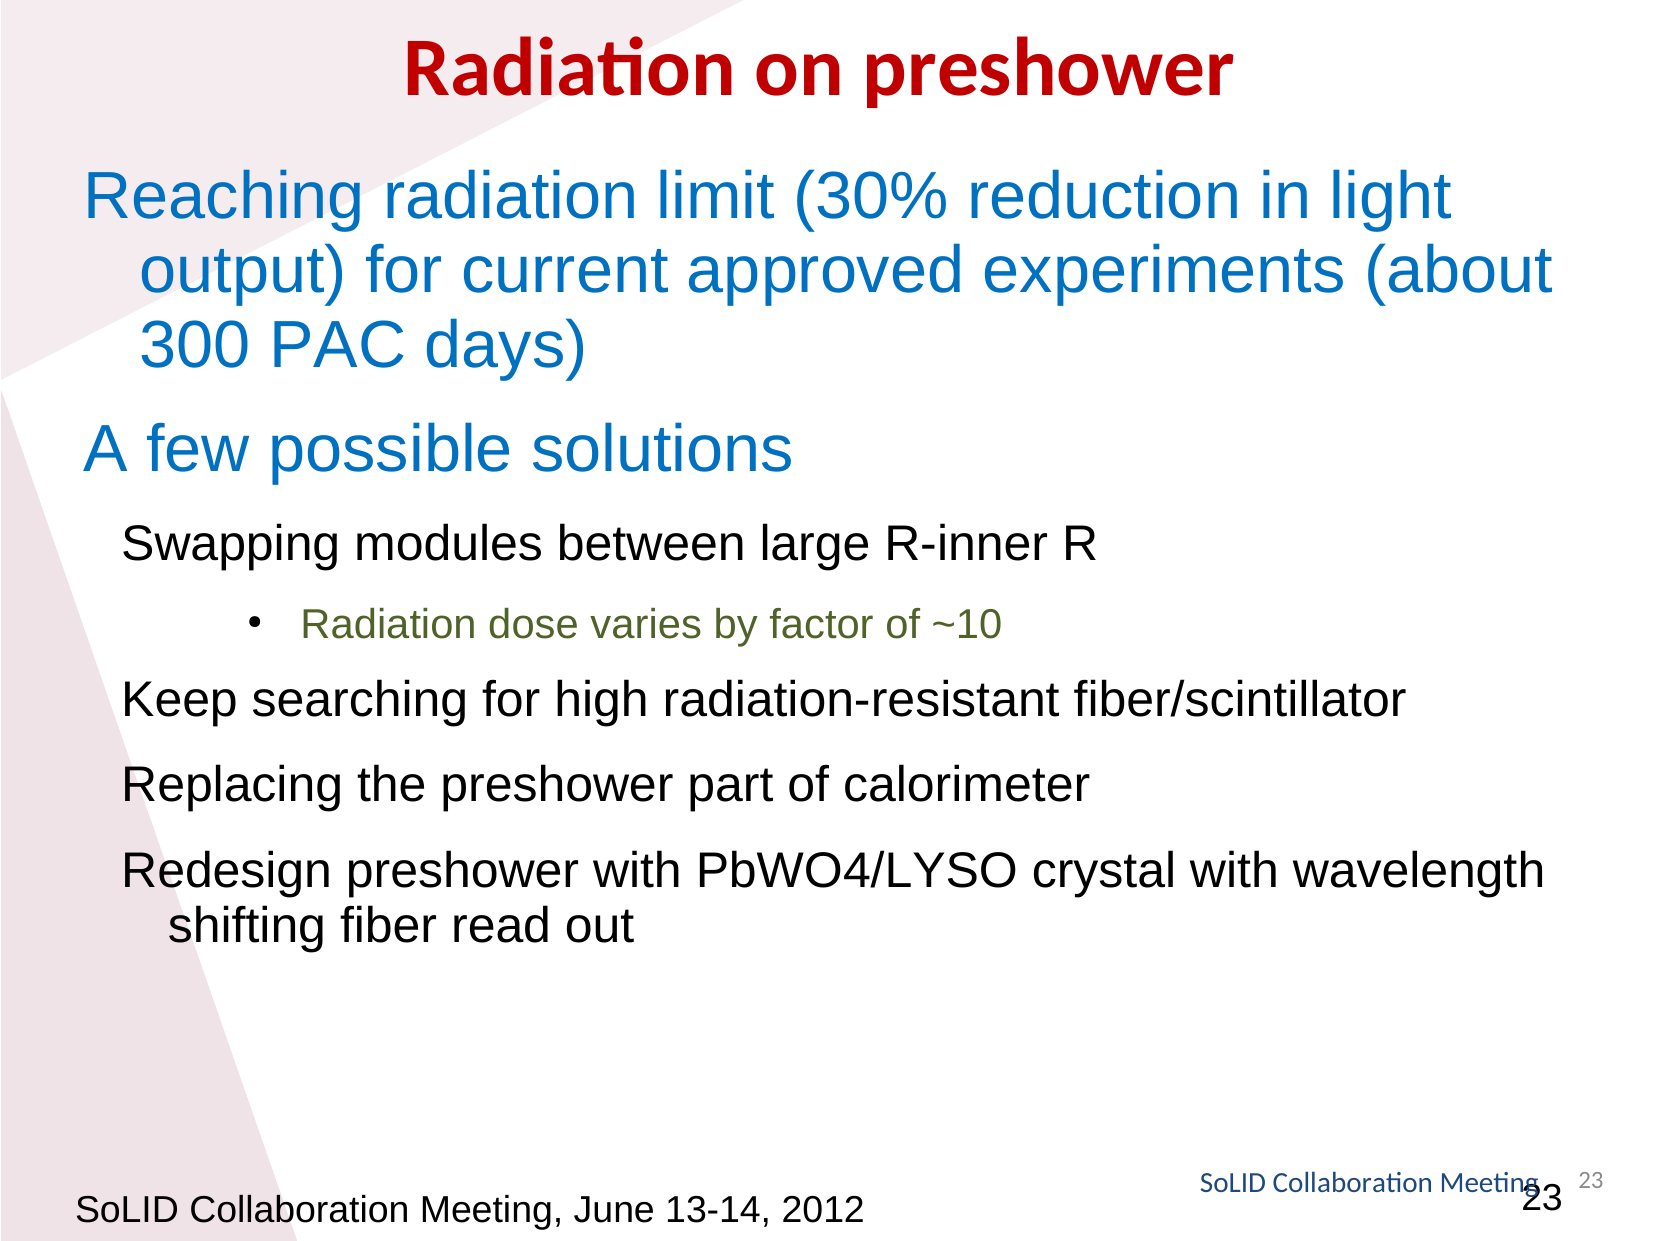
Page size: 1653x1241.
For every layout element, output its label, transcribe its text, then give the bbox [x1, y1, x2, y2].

text_box SoLID Collaboration Meeting [1185, 1158, 1563, 1225]
list Reaching radiation limit (30% reduction in light output) for current approved experiments (about 300 PAC days) A few possible solutions Swapping modules between large R-inner R Radiation dose varies by factor of ~10 Keep searching for high radiation-resistant fiber/scintillator Replacing the preshower part of calorimeter Redesign preshower with PbWO4/LYSO crystal with wavelength shifting fiber read out [68, 151, 1585, 1158]
text_box <number> [1563, 1158, 1630, 1225]
title Radiation on preshower [68, 13, 1571, 152]
